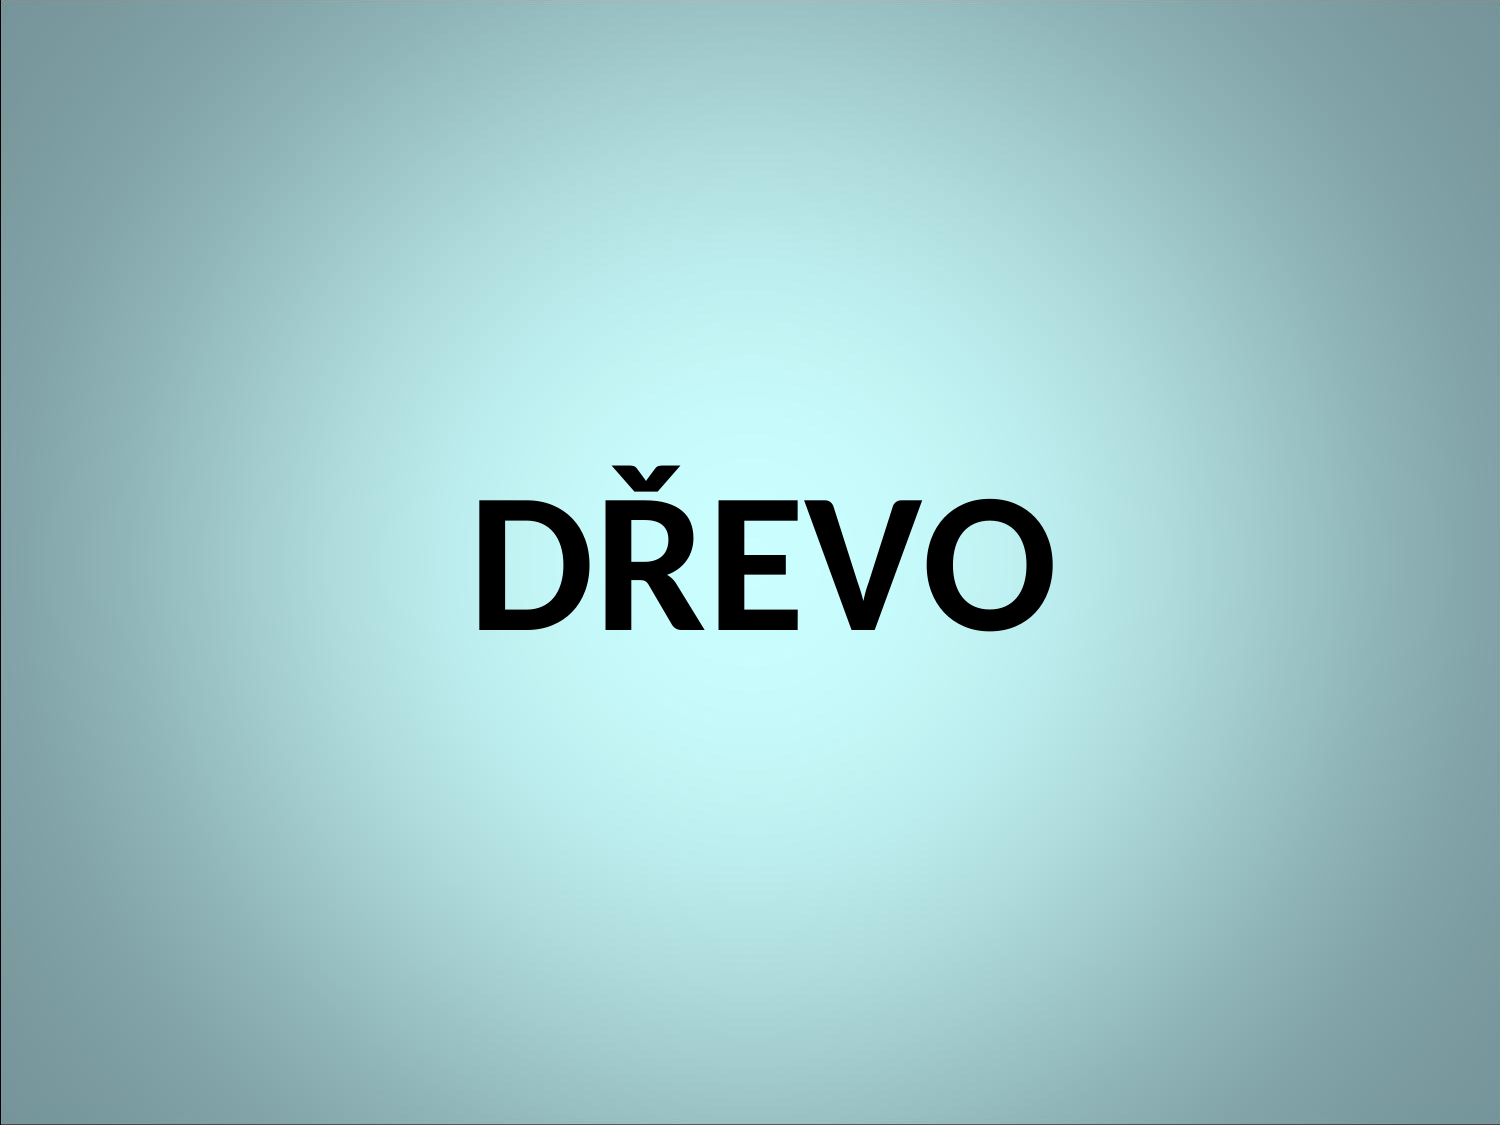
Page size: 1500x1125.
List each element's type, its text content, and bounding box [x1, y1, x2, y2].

picture [0, 0, 1500, 1125]
title DŘEVO [88, 422, 1439, 678]
